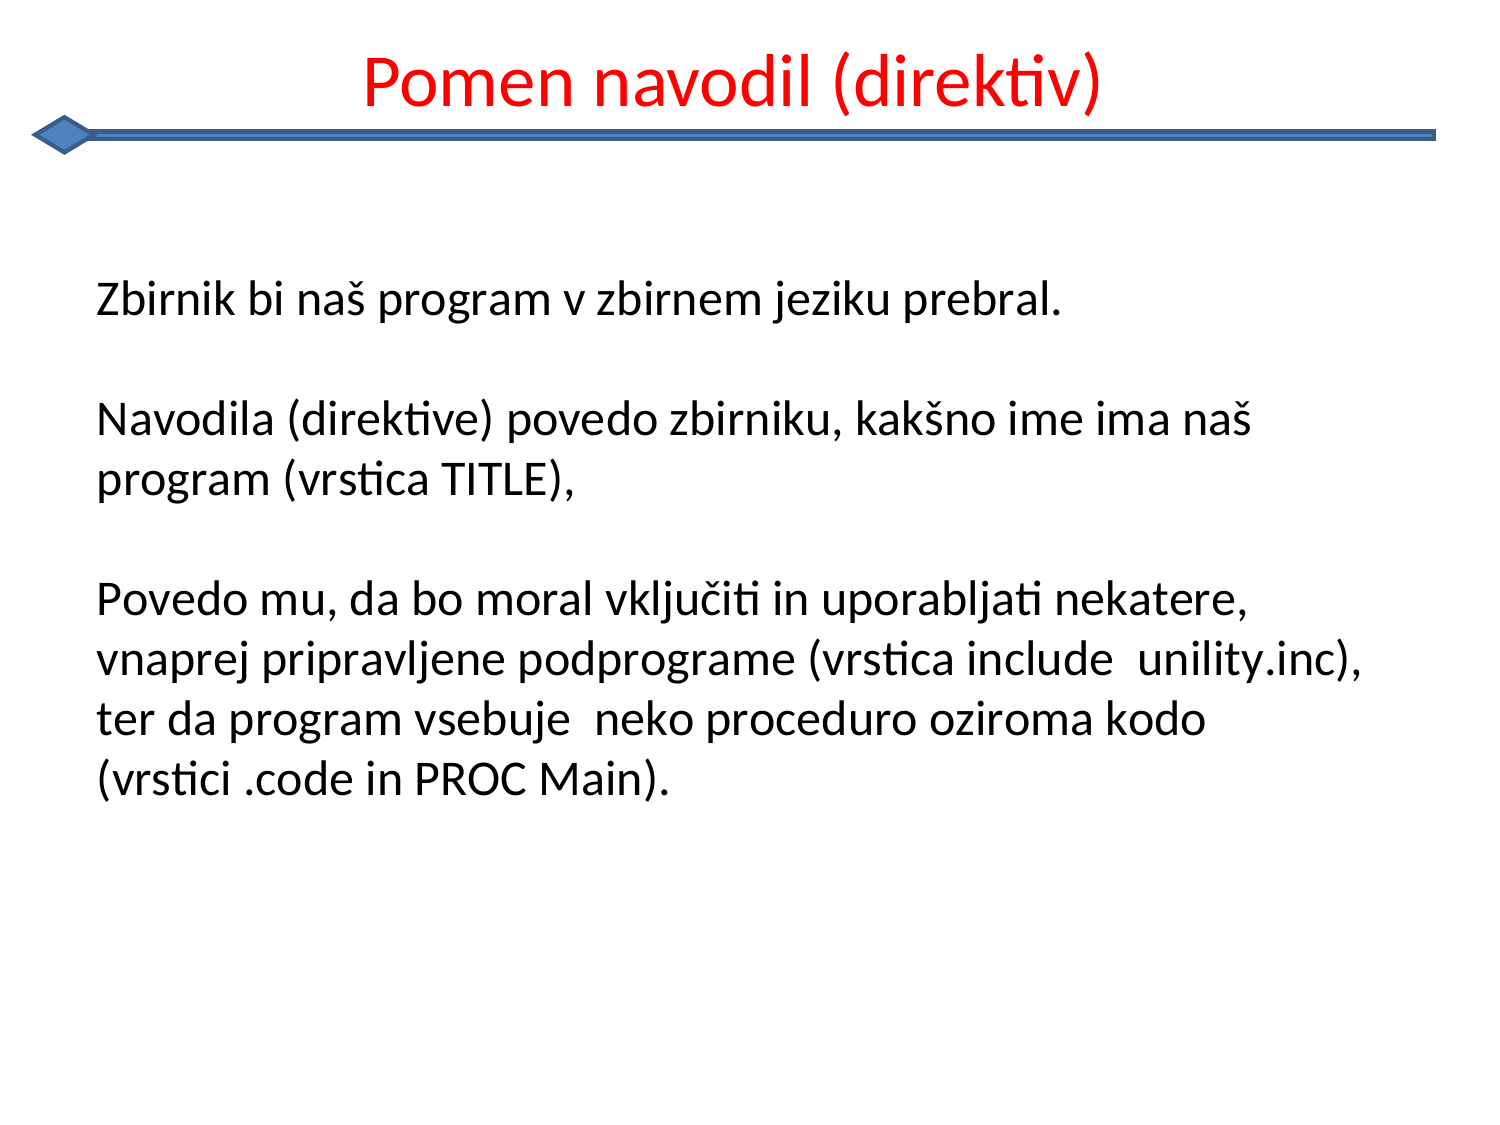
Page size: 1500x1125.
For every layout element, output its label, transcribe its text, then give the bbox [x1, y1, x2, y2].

title Pomen navodil (direktiv) [58, 0, 1409, 153]
text_box Zbirnik bi naš program v zbirnem jeziku prebral. Navodila (direktive) povedo zbirniku, kakšno ime ima naš program (vrstica TITLE), Povedo mu, da bo moral vključiti in uporabljati nekatere, vnaprej pripravljene podprograme (vrstica include unility.inc), ter da program vsebuje neko proceduro oziroma kodo (vrstici .code in PROC Main). [82, 257, 1419, 874]
